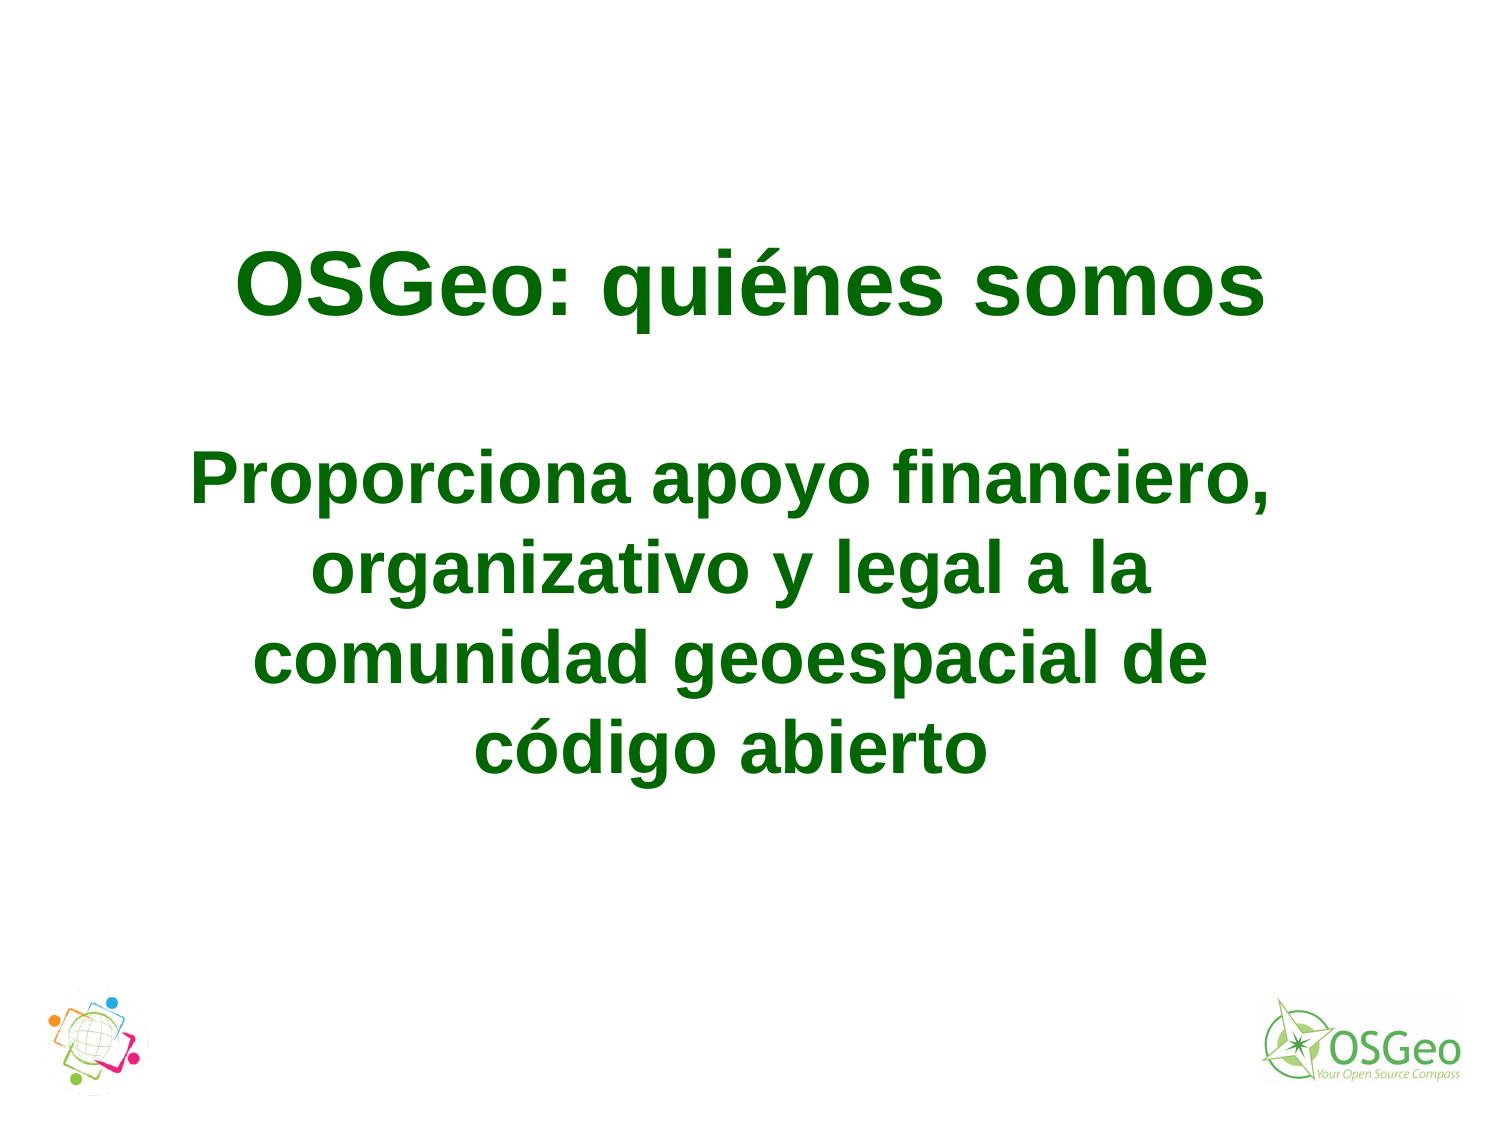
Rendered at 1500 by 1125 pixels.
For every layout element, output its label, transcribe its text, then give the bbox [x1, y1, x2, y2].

text_box Proporciona apoyo financiero, organizativo y legal a la comunidad geoespacial de código abierto [120, 421, 1343, 797]
text_box OSGeo: quiénes somos [76, 196, 1427, 362]
picture [40, 987, 148, 1096]
picture [1261, 997, 1463, 1085]
